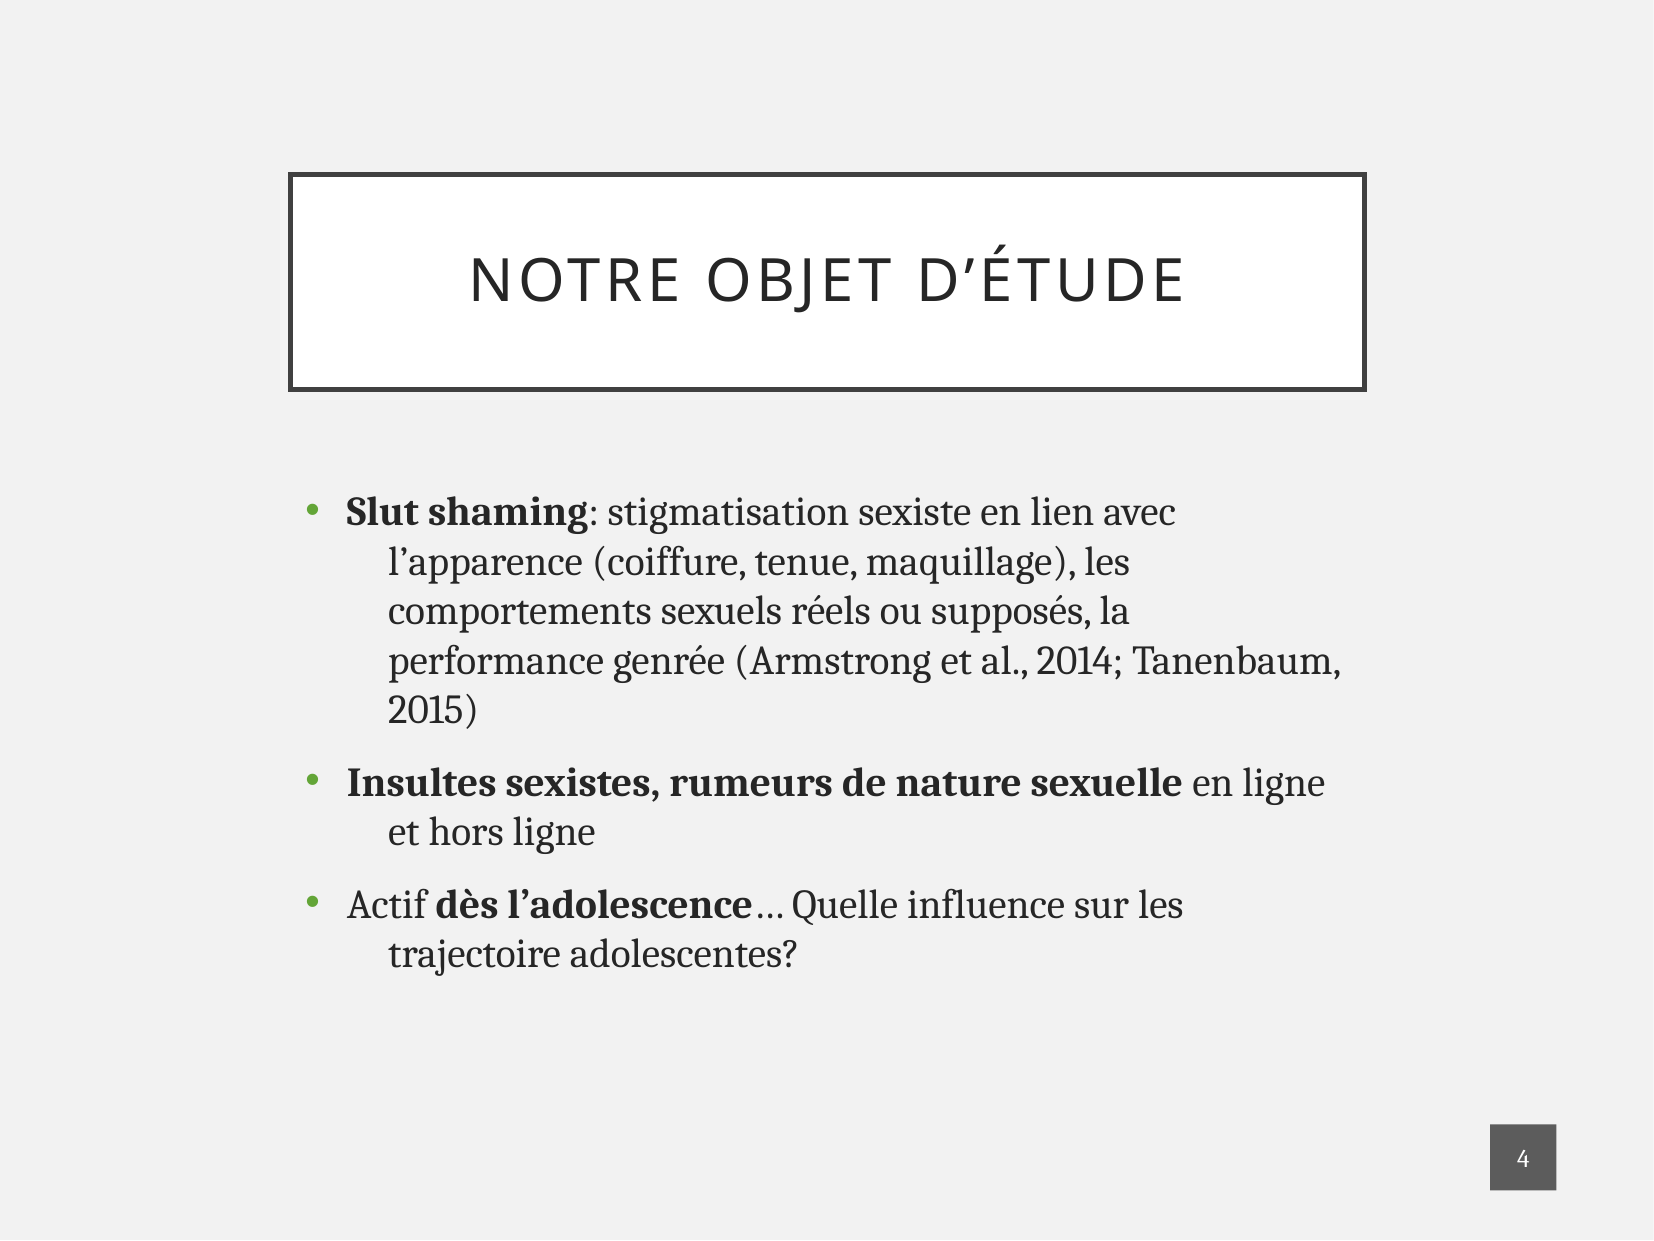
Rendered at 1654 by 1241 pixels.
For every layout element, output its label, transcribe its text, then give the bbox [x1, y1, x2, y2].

list Slut shaming: stigmatisation sexiste en lien avec l’apparence (coiffure, tenue, maquillage), les comportements sexuels réels ou supposés, la performance genrée (Armstrong et al., 2014; Tanenbaum, 2015) Insultes sexistes, rumeurs de nature sexuelle en ligne et hors ligne Actif dès l’adolescence… Quelle influence sur les trajectoire adolescentes? [290, 477, 1365, 1038]
text_box [1490, 1124, 1557, 1191]
title Notre objet d’étude [290, 174, 1365, 390]
